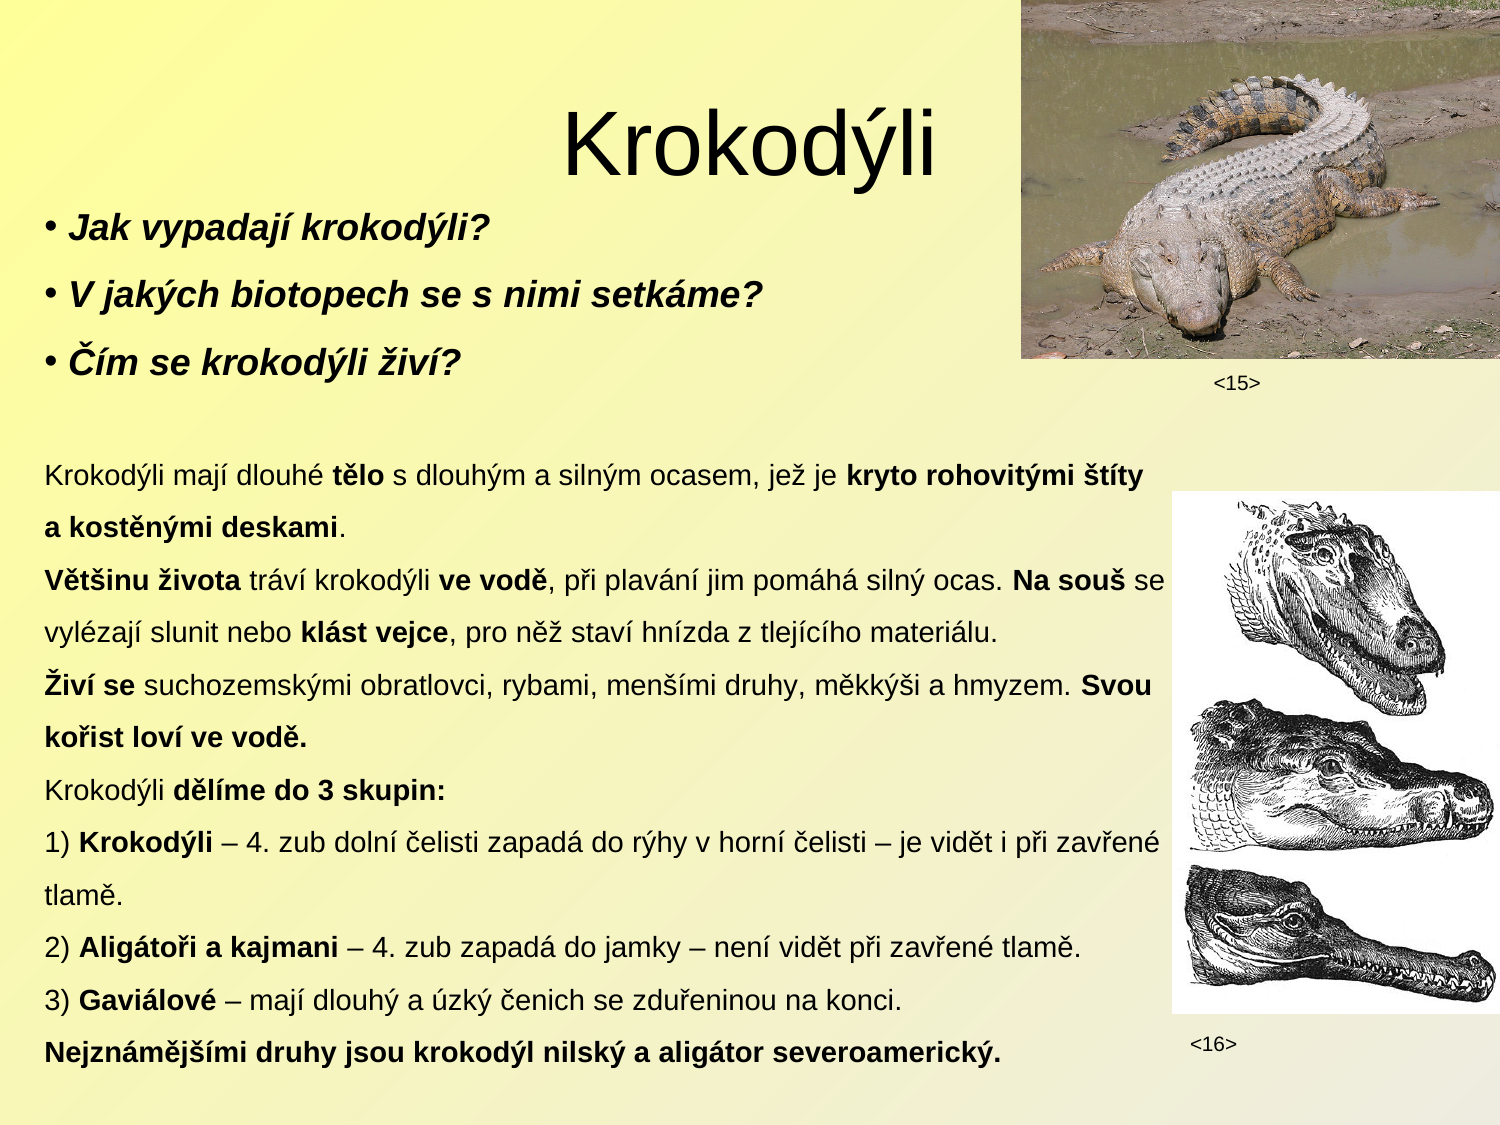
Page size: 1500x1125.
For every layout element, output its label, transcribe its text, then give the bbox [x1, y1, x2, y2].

title Krokodýli [75, 45, 1021, 172]
text_box <16> [1175, 1023, 1353, 1064]
picture [1021, 0, 1500, 359]
text_box <15> [1198, 361, 1412, 403]
list Jak vypadají krokodýli? V jakých biotopech se s nimi setkáme? Čím se krokodýli živí? Krokodýli mají dlouhé tělo s dlouhým a silným ocasem, jež je kryto rohovitými štíty a kostěnými deskami. Většinu života tráví krokodýli ve vodě, při plavání jim pomáhá silný ocas. Na souš se vylézají slunit nebo klást vejce, pro něž staví hnízda z tlejícího materiálu. Živí se suchozemskými obratlovci, rybami, menšími druhy, měkkýši a hmyzem. Svou kořist loví ve vodě. Krokodýli dělíme do 3 skupin: 1) Krokodýli – 4. zub dolní čelisti zapadá do rýhy v horní čelisti – je vidět i při zavřené tlamě. 2) Aligátoři a kajmani – 4. zub zapadá do jamky – není vidět při zavřené tlamě. 3) Gaviálové – mají dlouhý a úzký čenich se zduřeninou na konci. Nejznámějšími druhy jsou krokodýl nilský a aligátor severoamerický. [29, 172, 1188, 1125]
picture [1172, 491, 1500, 1014]
